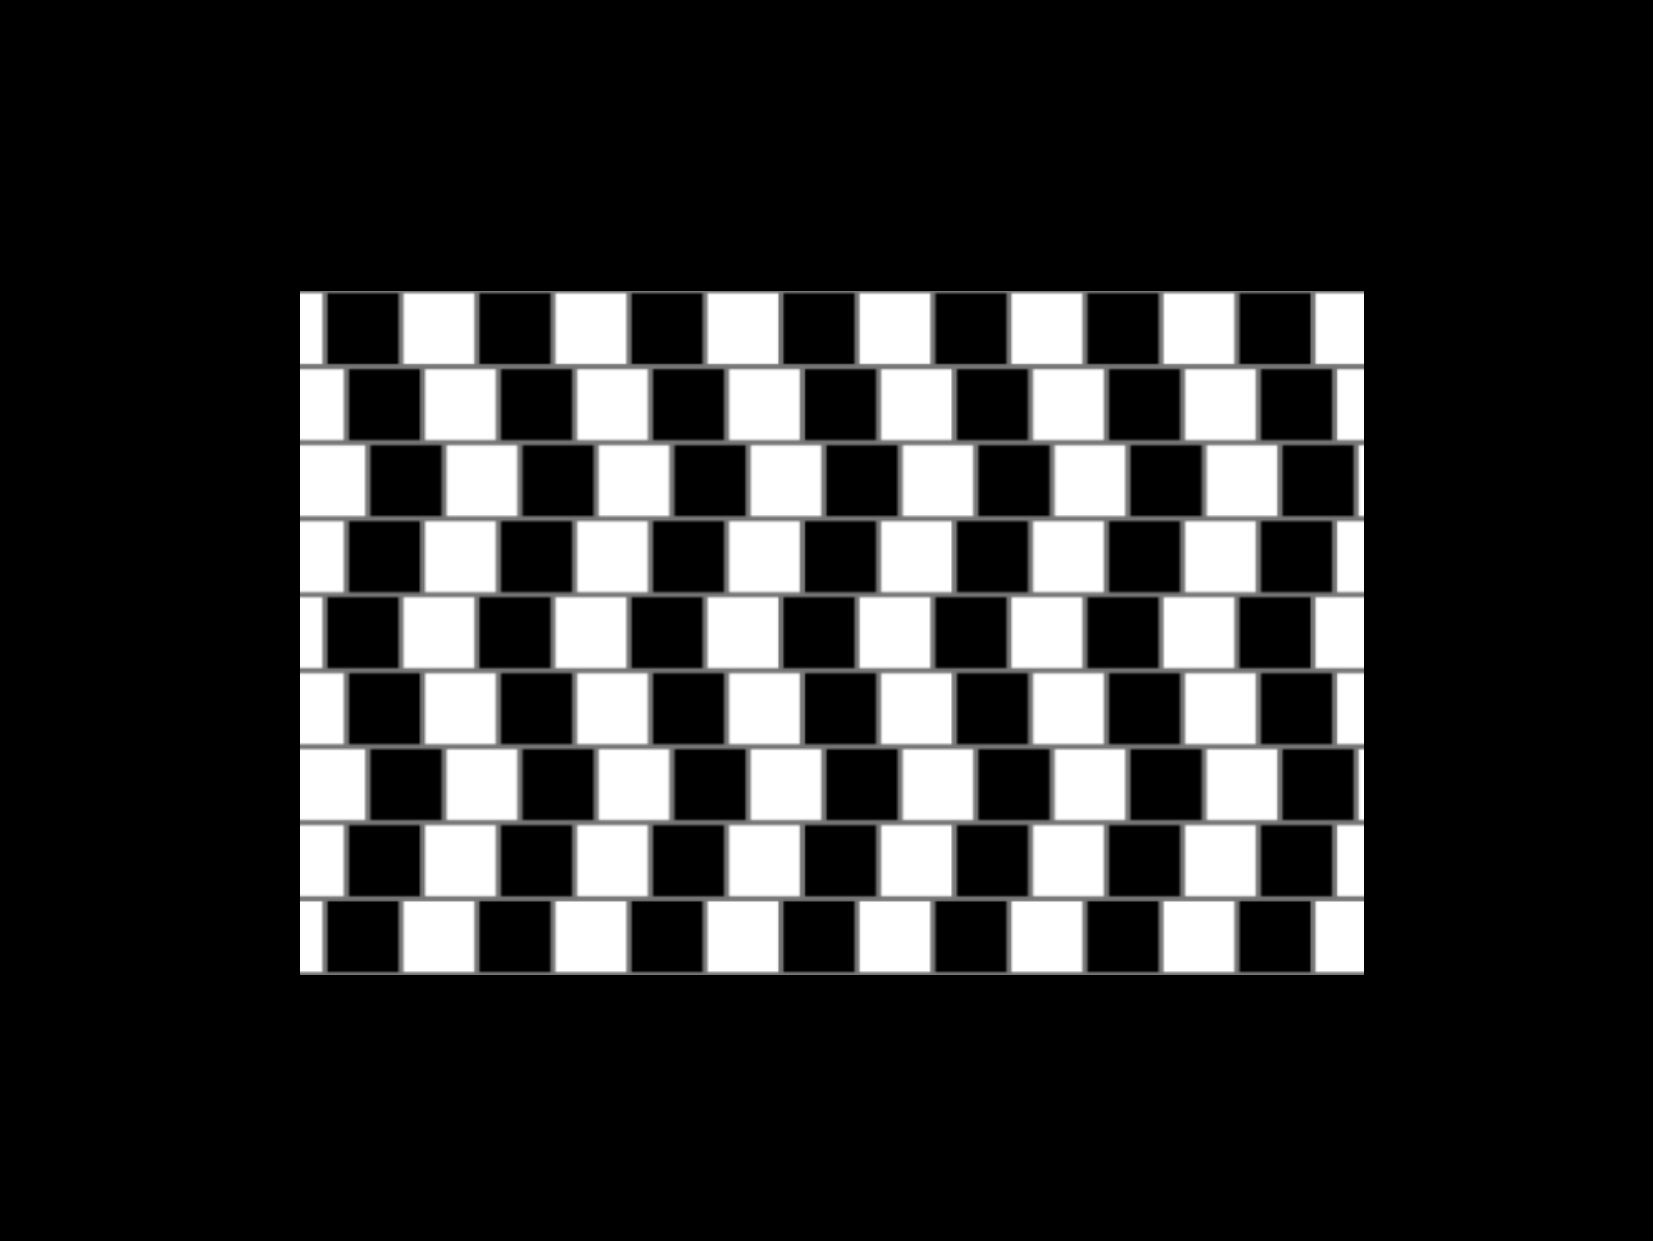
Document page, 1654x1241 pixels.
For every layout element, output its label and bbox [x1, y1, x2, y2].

picture [300, 291, 1364, 976]
